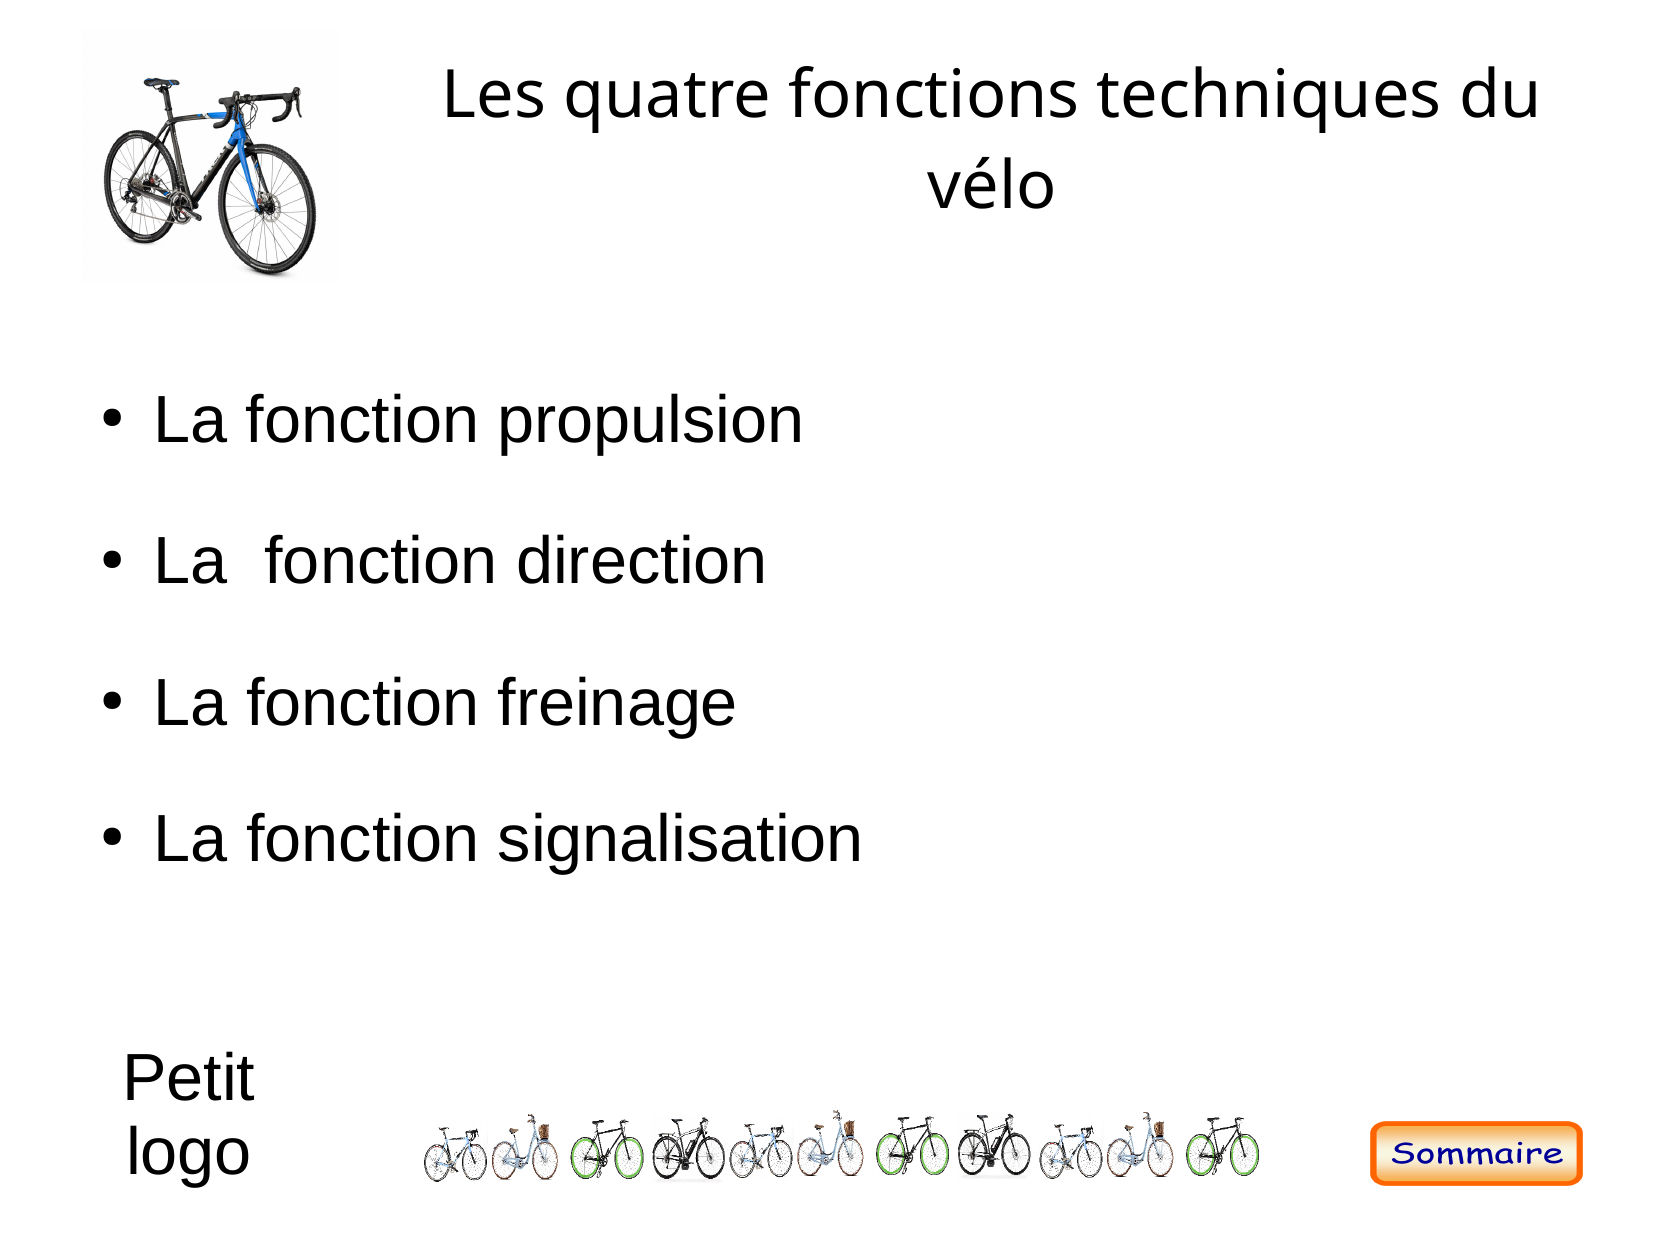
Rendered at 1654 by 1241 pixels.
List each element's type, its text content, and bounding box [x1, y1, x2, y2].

list La fonction direction [82, 523, 1571, 599]
title Les quatre fonctions techniques du vélo [425, 43, 1560, 230]
list La fonction propulsion [82, 381, 1571, 457]
list La fonction freinage [82, 665, 1571, 741]
picture [1370, 1121, 1583, 1186]
picture [422, 1110, 1264, 1187]
list La fonction signalisation [82, 801, 1571, 880]
picture [82, 28, 338, 284]
text_box Petit logo [82, 1039, 296, 1189]
